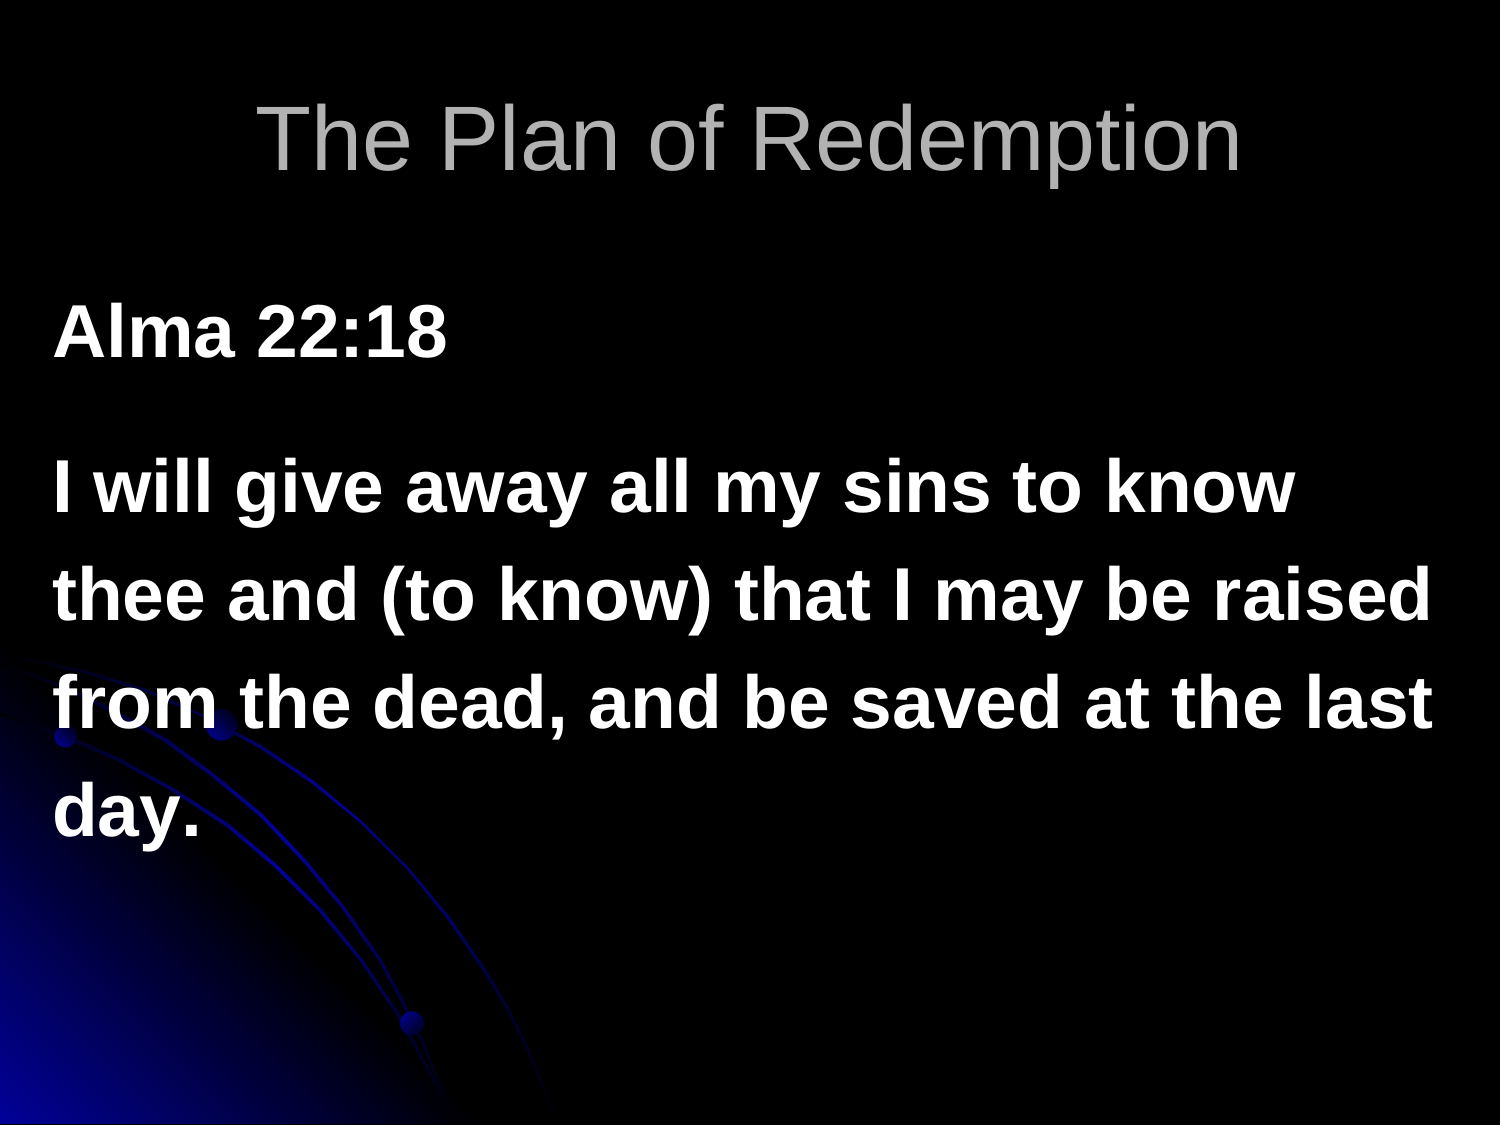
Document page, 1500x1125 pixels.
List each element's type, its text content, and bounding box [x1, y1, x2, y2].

title The Plan of Redemption [75, 45, 1426, 233]
text_box Alma 22:18 I will give away all my sins to know thee and (to know) that I may be raised from the dead, and be saved at the last day. [37, 275, 1463, 860]
